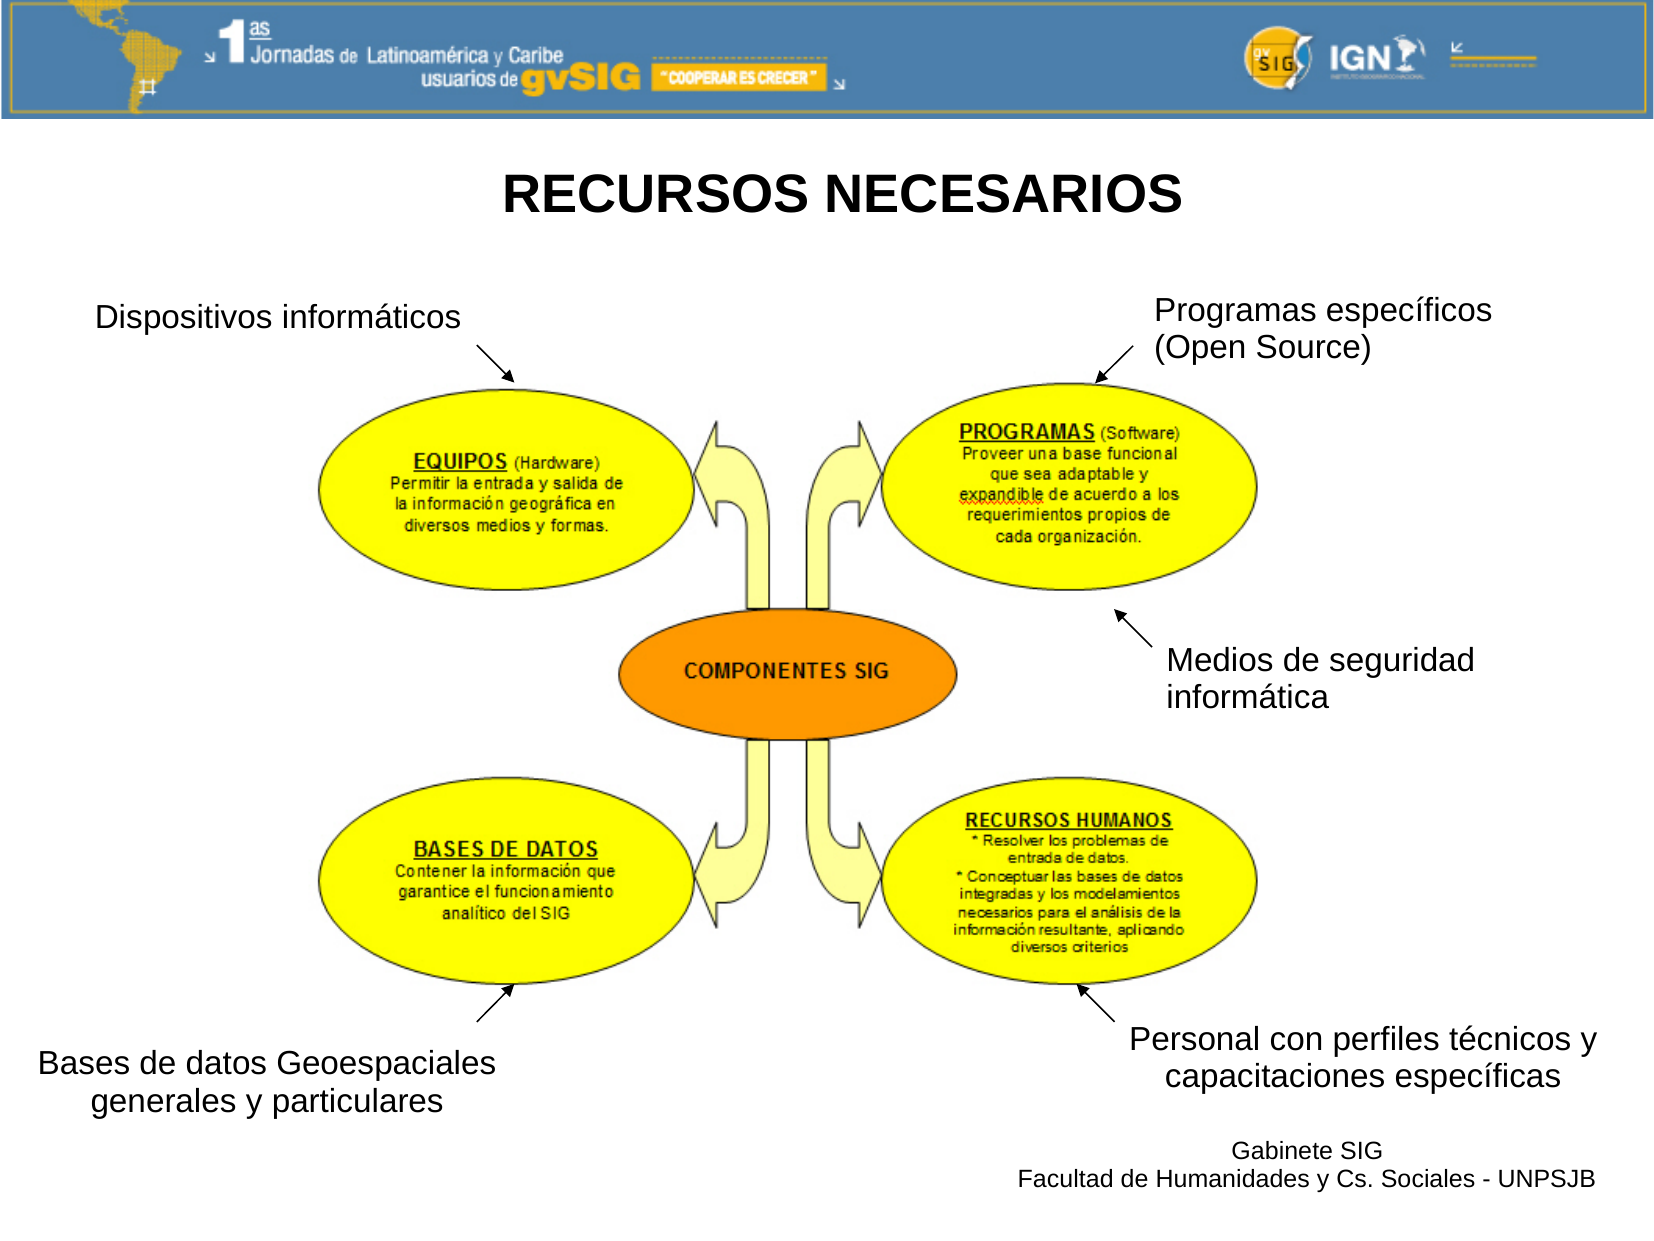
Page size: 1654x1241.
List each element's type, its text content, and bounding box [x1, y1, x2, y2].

text_box Gabinete SIG Facultad de Humanidades y Cs. Sociales - UNPSJB [997, 1128, 1618, 1200]
text_box Medios de seguridad informática [1151, 632, 1491, 722]
text_box Bases de datos Geoespaciales generales y particulares [4, 1035, 531, 1126]
text_box Programas específicos (Open Source) [1139, 282, 1509, 372]
text_box Dispositivos informáticos [79, 289, 477, 342]
text_box Personal con perfiles técnicos y capacitaciones específicas [1114, 1011, 1613, 1101]
picture [284, 347, 1286, 1007]
text_box RECURSOS NECESARIOS [487, 153, 1200, 230]
picture [0, 0, 1654, 119]
